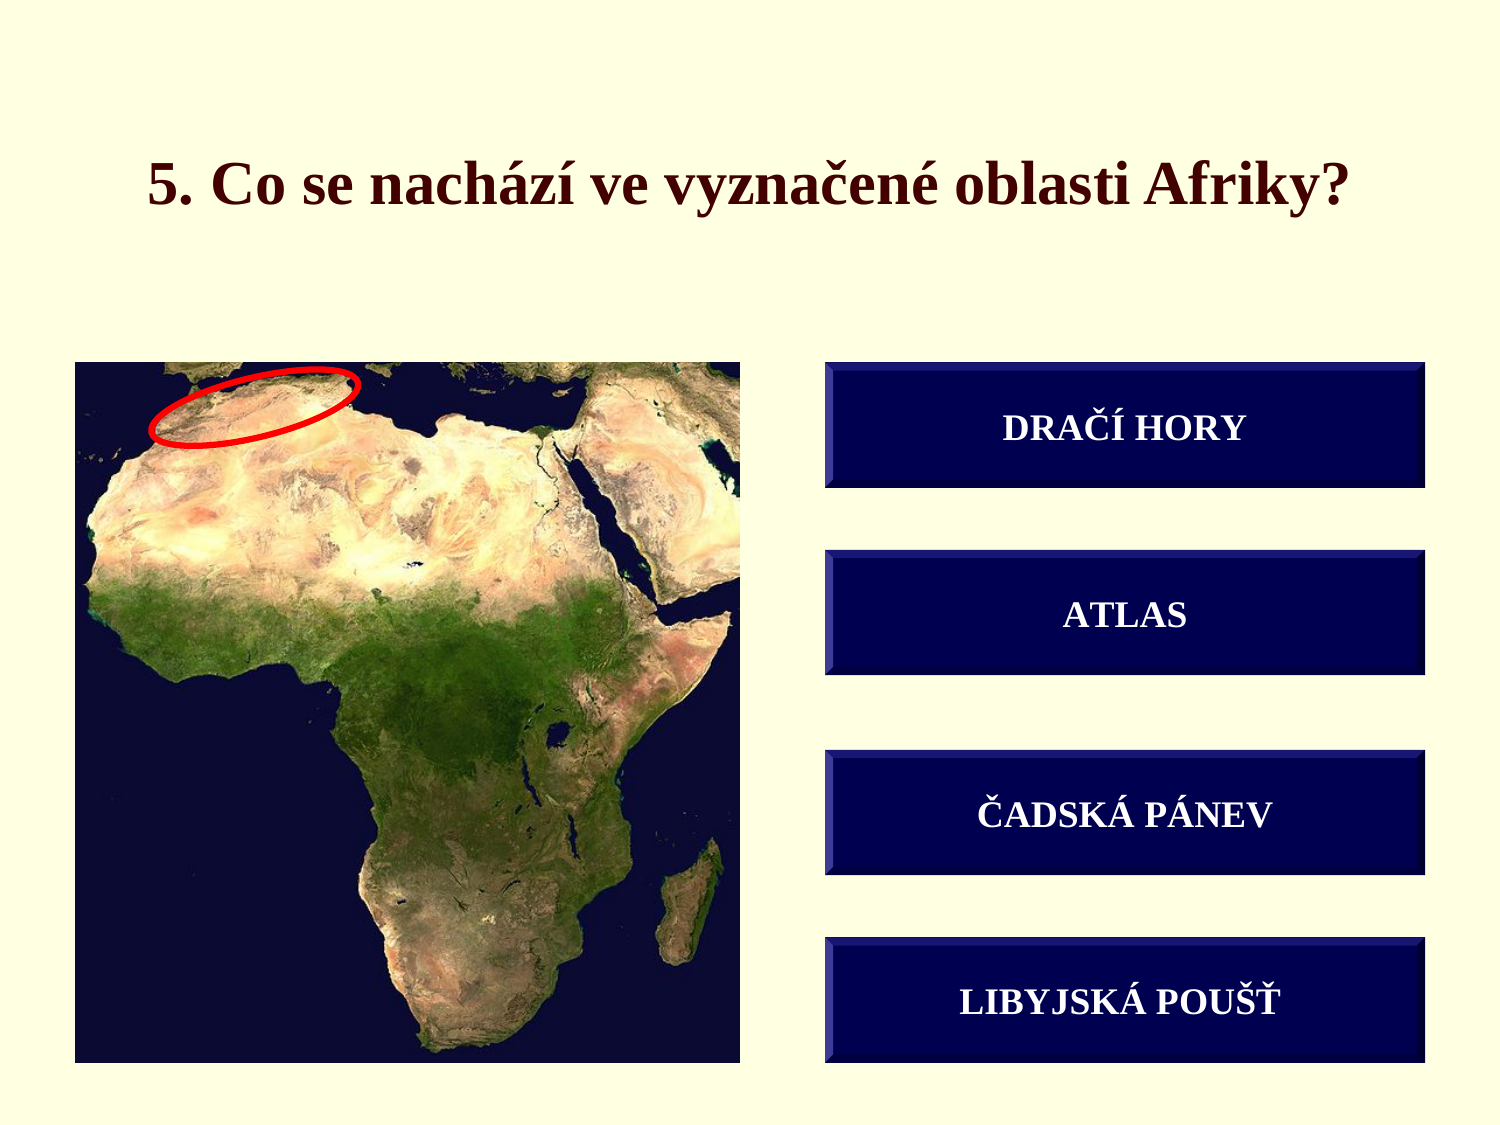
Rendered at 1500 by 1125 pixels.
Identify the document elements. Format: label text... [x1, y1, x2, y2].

text_box [75, 362, 740, 1063]
table_header Známka: [826, 362, 1424, 371]
title 5. Co se nachází ve vyznačené oblasti Afriky? [0, 135, 1500, 225]
table_cell 1 [826, 937, 1424, 946]
text_box ATLAS [834, 559, 1416, 666]
text_box DRAČÍ HORY [834, 371, 1416, 479]
table_header Hodnocení: [826, 549, 1424, 559]
table_cell 20-18 [826, 749, 1424, 759]
text_box LIBYJSKÁ POUŠŤ [834, 946, 1416, 1054]
text_box ČADSKÁ PÁNEV [834, 759, 1416, 866]
